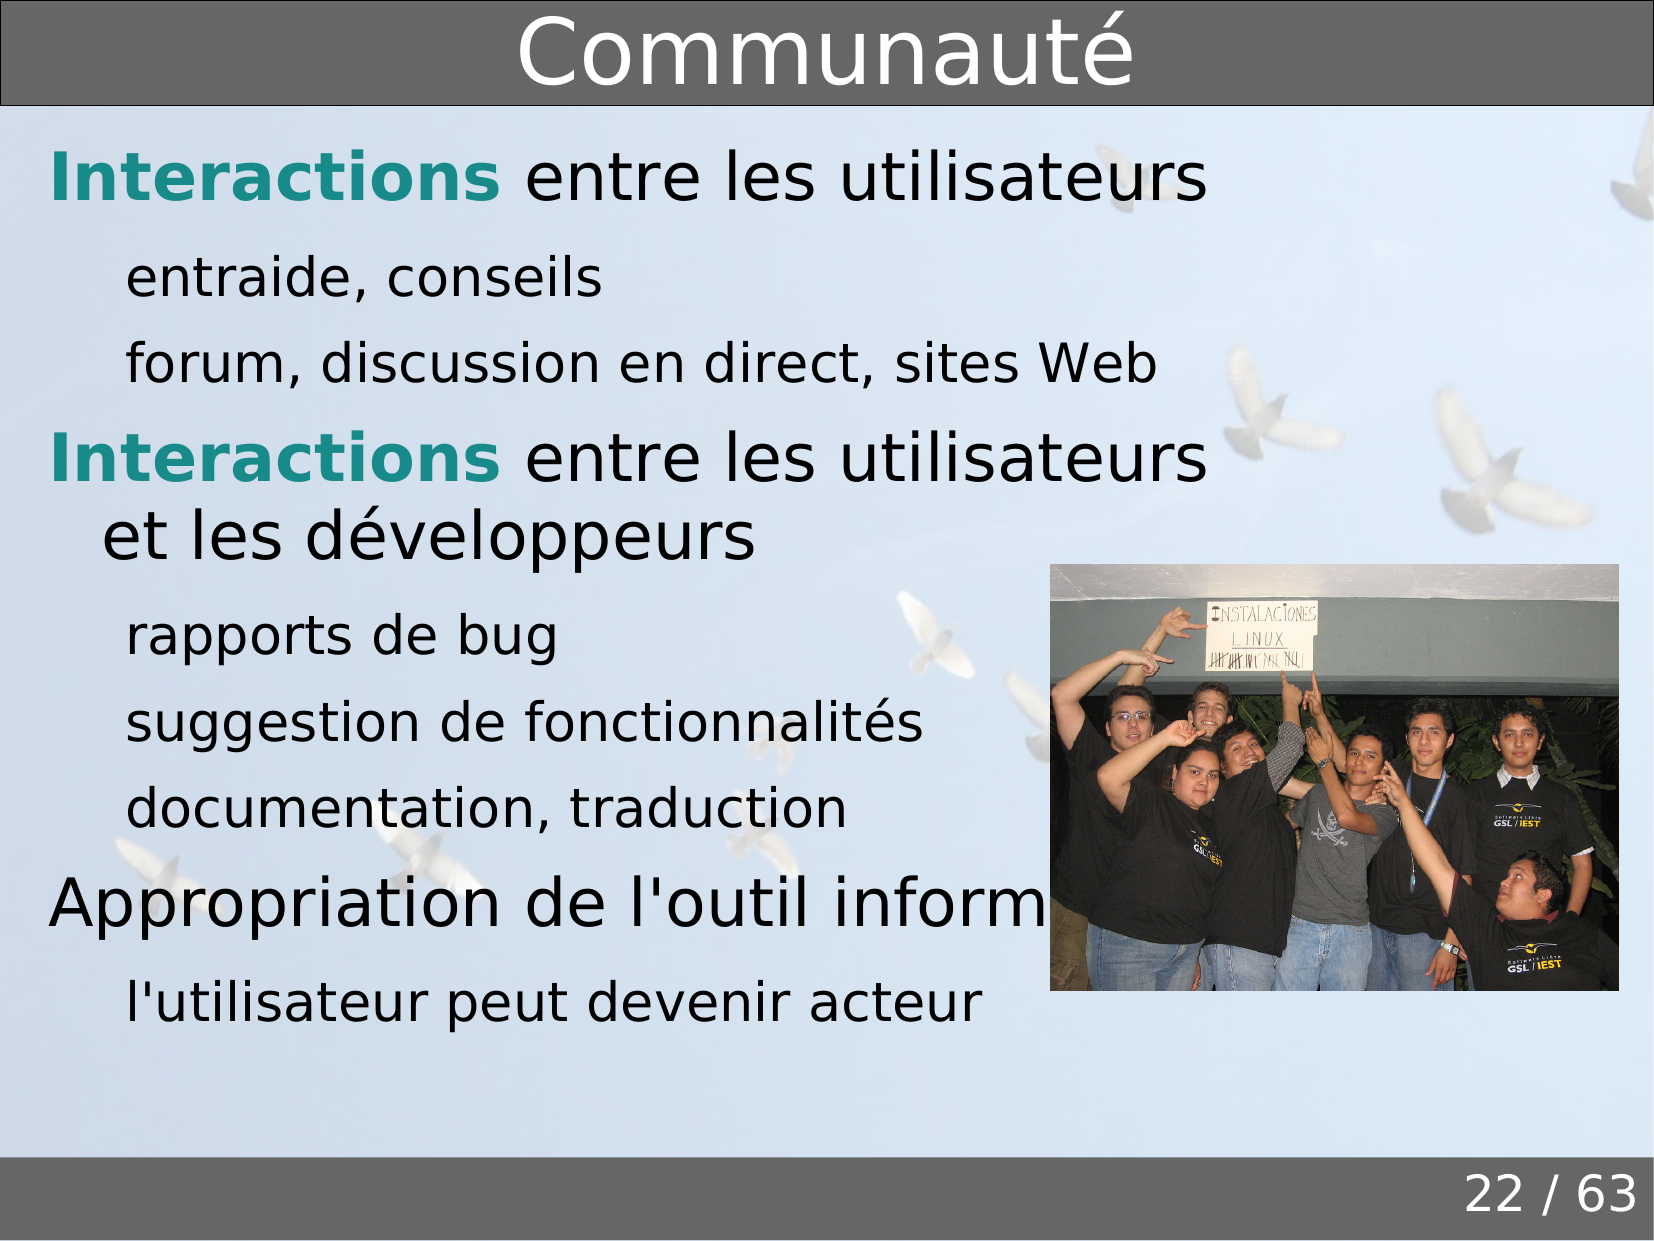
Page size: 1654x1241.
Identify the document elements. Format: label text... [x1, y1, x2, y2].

list Interactions entre les utilisateurs entraide, conseils forum, discussion en direct, sites Web Interactions entre les utilisateurs et les développeurs rapports de bug suggestion de fonctionnalités documentation, traduction Appropriation de l'outil informatique l'utilisateur peut devenir acteur [30, 138, 1286, 1145]
title Communauté [0, 0, 1654, 107]
picture [1050, 564, 1619, 991]
